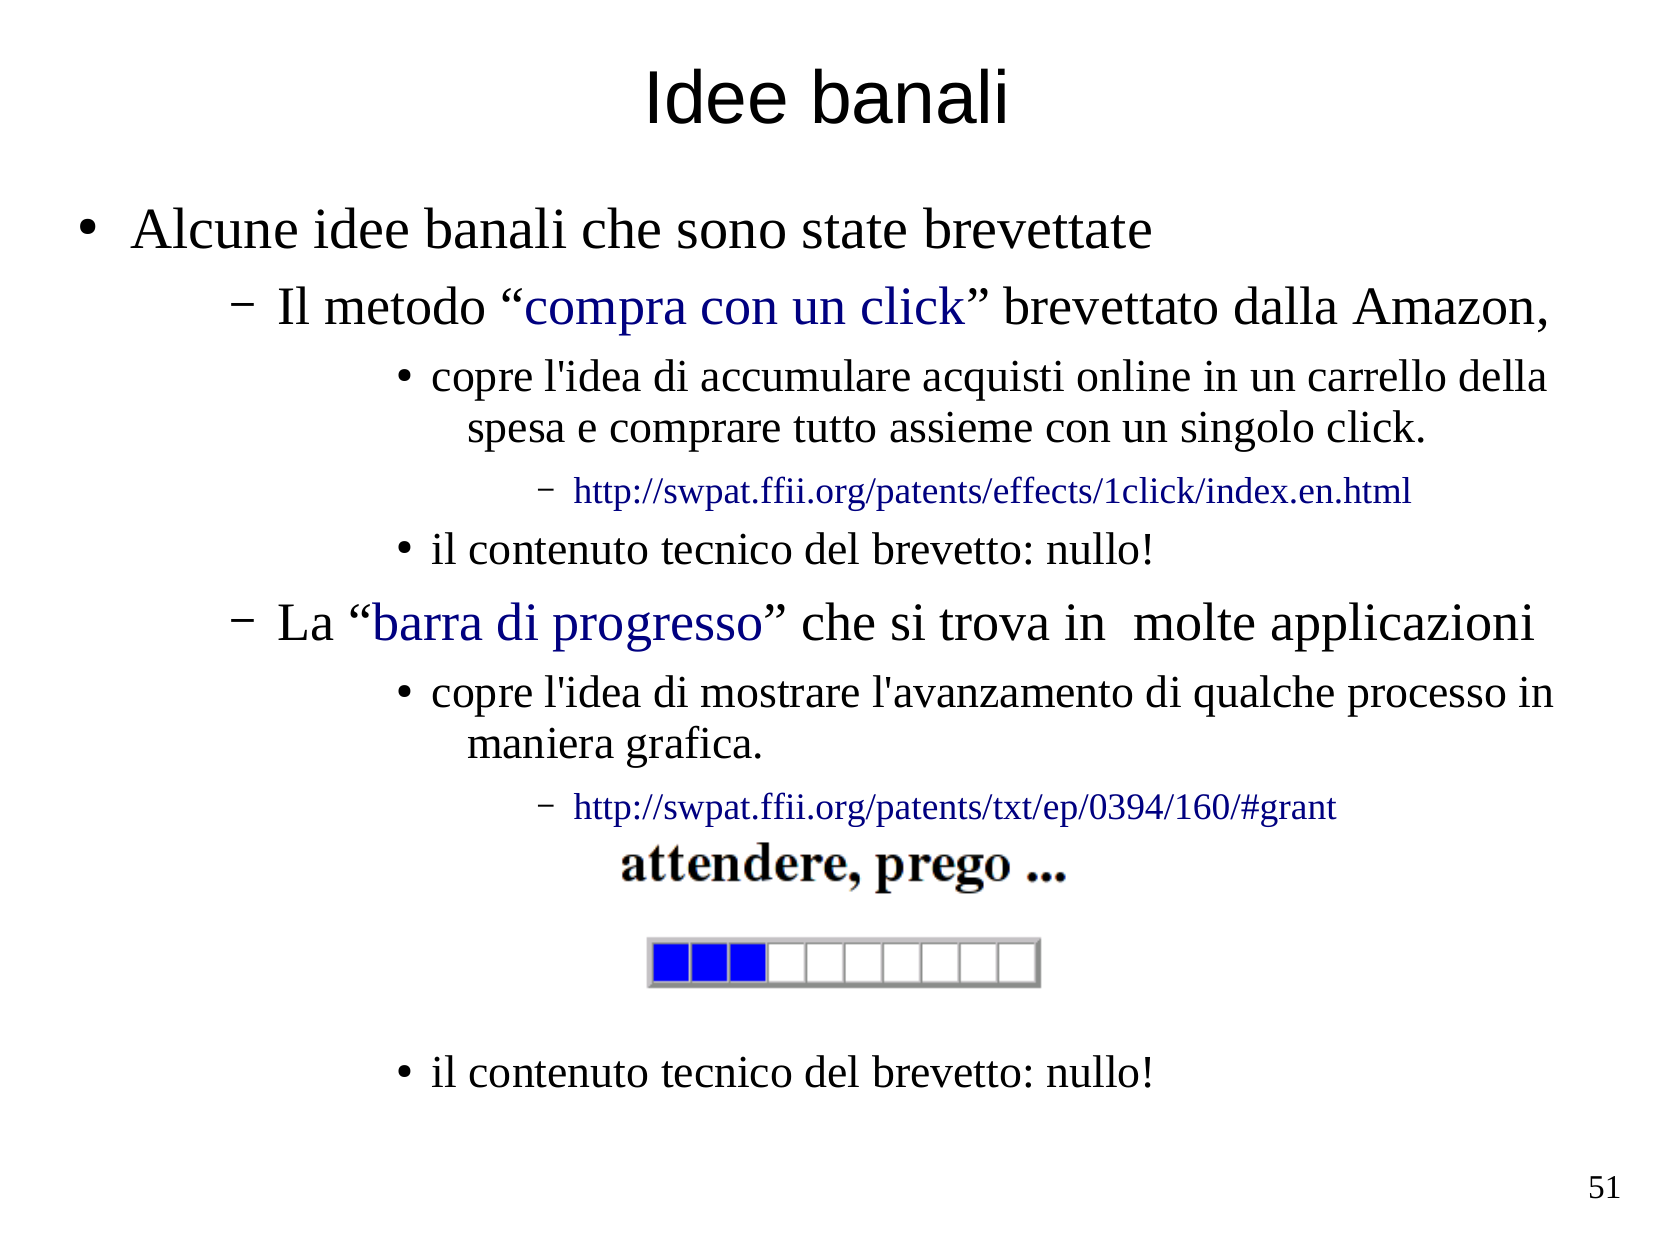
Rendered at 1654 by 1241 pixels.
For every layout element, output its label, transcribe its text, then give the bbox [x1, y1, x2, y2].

title Idee banali [37, 30, 1617, 166]
list Alcune idee banali che sono state brevettate Il metodo “compra con un click” brevettato dalla Amazon, copre l'idea di accumulare acquisti online in un carrello della spesa e comprare tutto assieme con un singolo click. http://swpat.ffii.org/patents/effects/1click/index.en.html il contenuto tecnico del brevetto: nullo! La “barra di progresso” che si trova in molte applicazioni copre l'idea di mostrare l'avanzamento di qualche processo in maniera grafica. http://swpat.ffii.org/patents/txt/ep/0394/160/#grant il contenuto tecnico del brevetto: nullo! [42, 196, 1612, 1187]
picture [600, 827, 1106, 1013]
